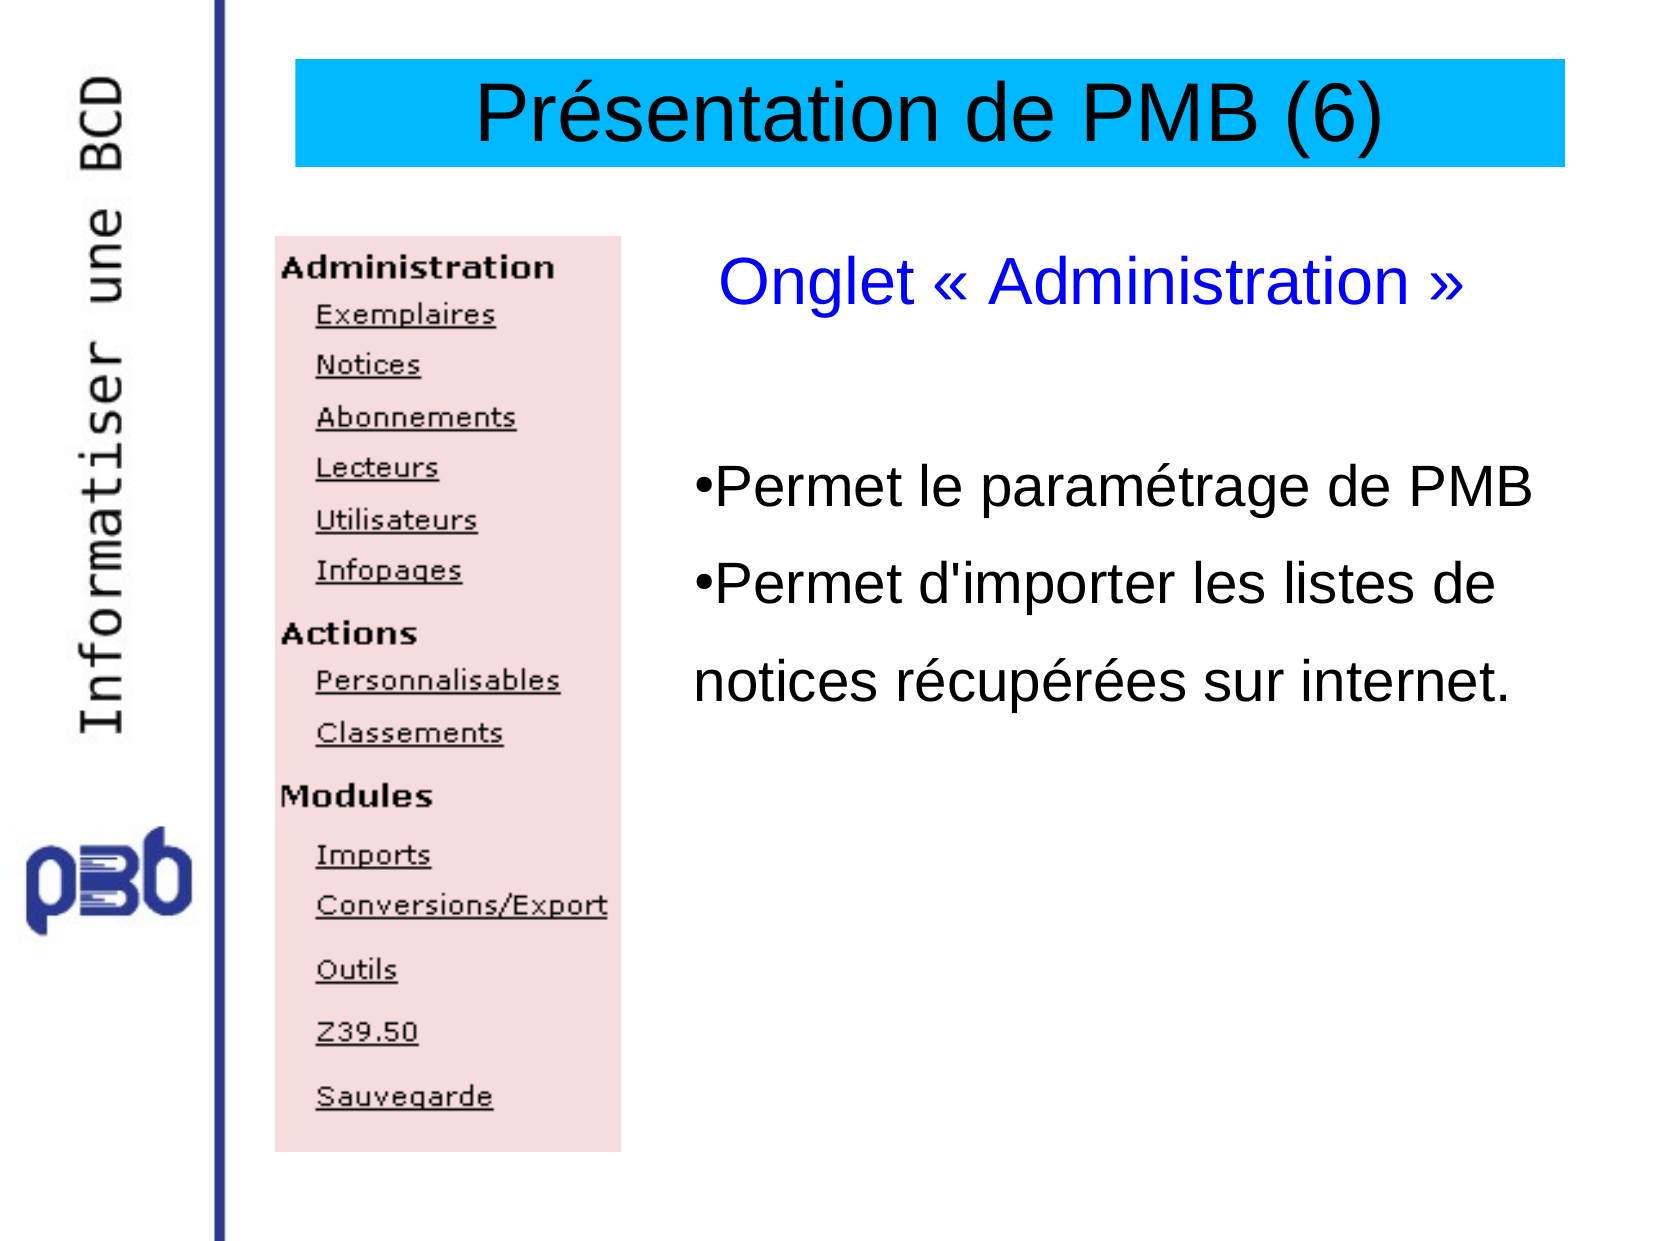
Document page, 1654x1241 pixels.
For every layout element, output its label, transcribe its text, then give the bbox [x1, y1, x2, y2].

text_box Présentation de PMB (6) [295, 59, 1565, 167]
text_box Permet le paramétrage de PMB Permet d'importer les listes de notices récupérées sur internet. [679, 413, 1565, 739]
picture [0, 0, 1654, 1241]
text_box Onglet « Administration » [679, 236, 1506, 326]
